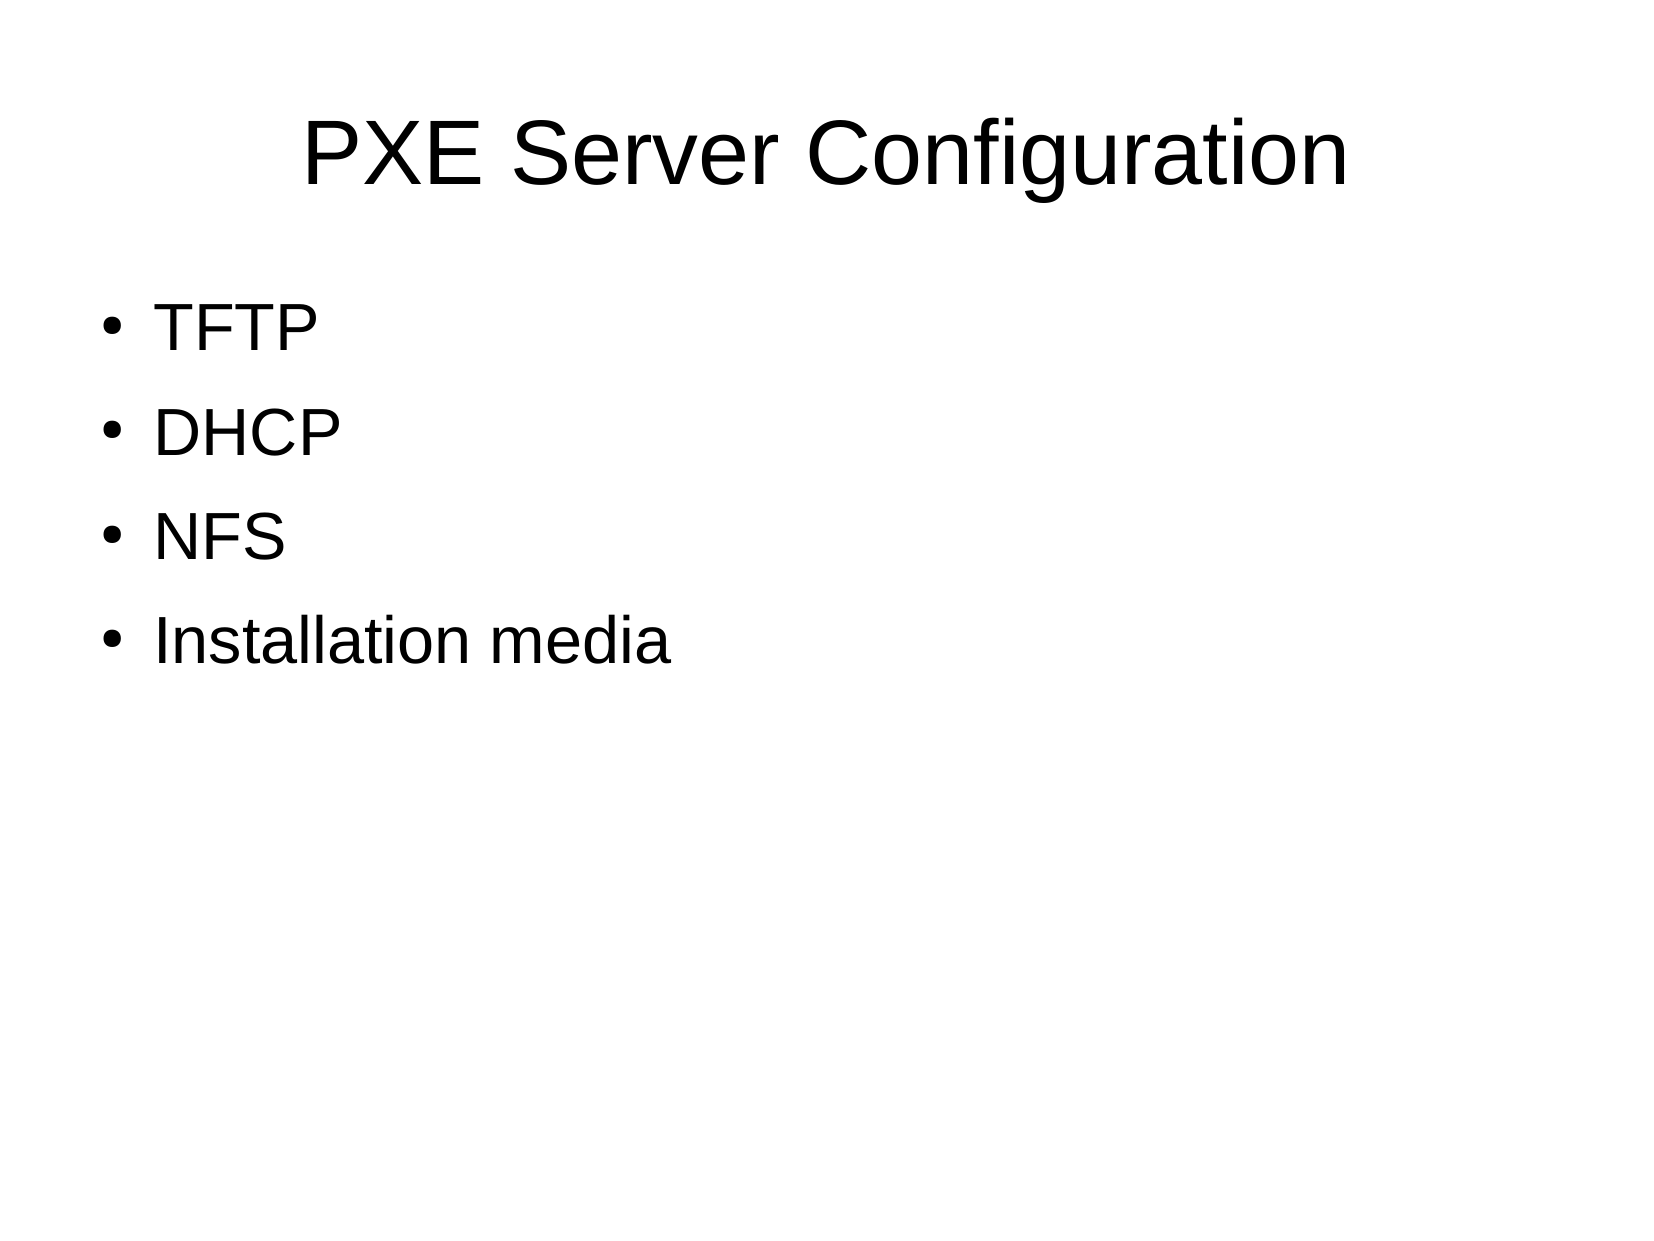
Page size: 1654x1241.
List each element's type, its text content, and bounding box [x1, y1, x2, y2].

list TFTP DHCP NFS Installation media [82, 290, 1571, 1094]
title PXE Server Configuration [82, 56, 1571, 250]
